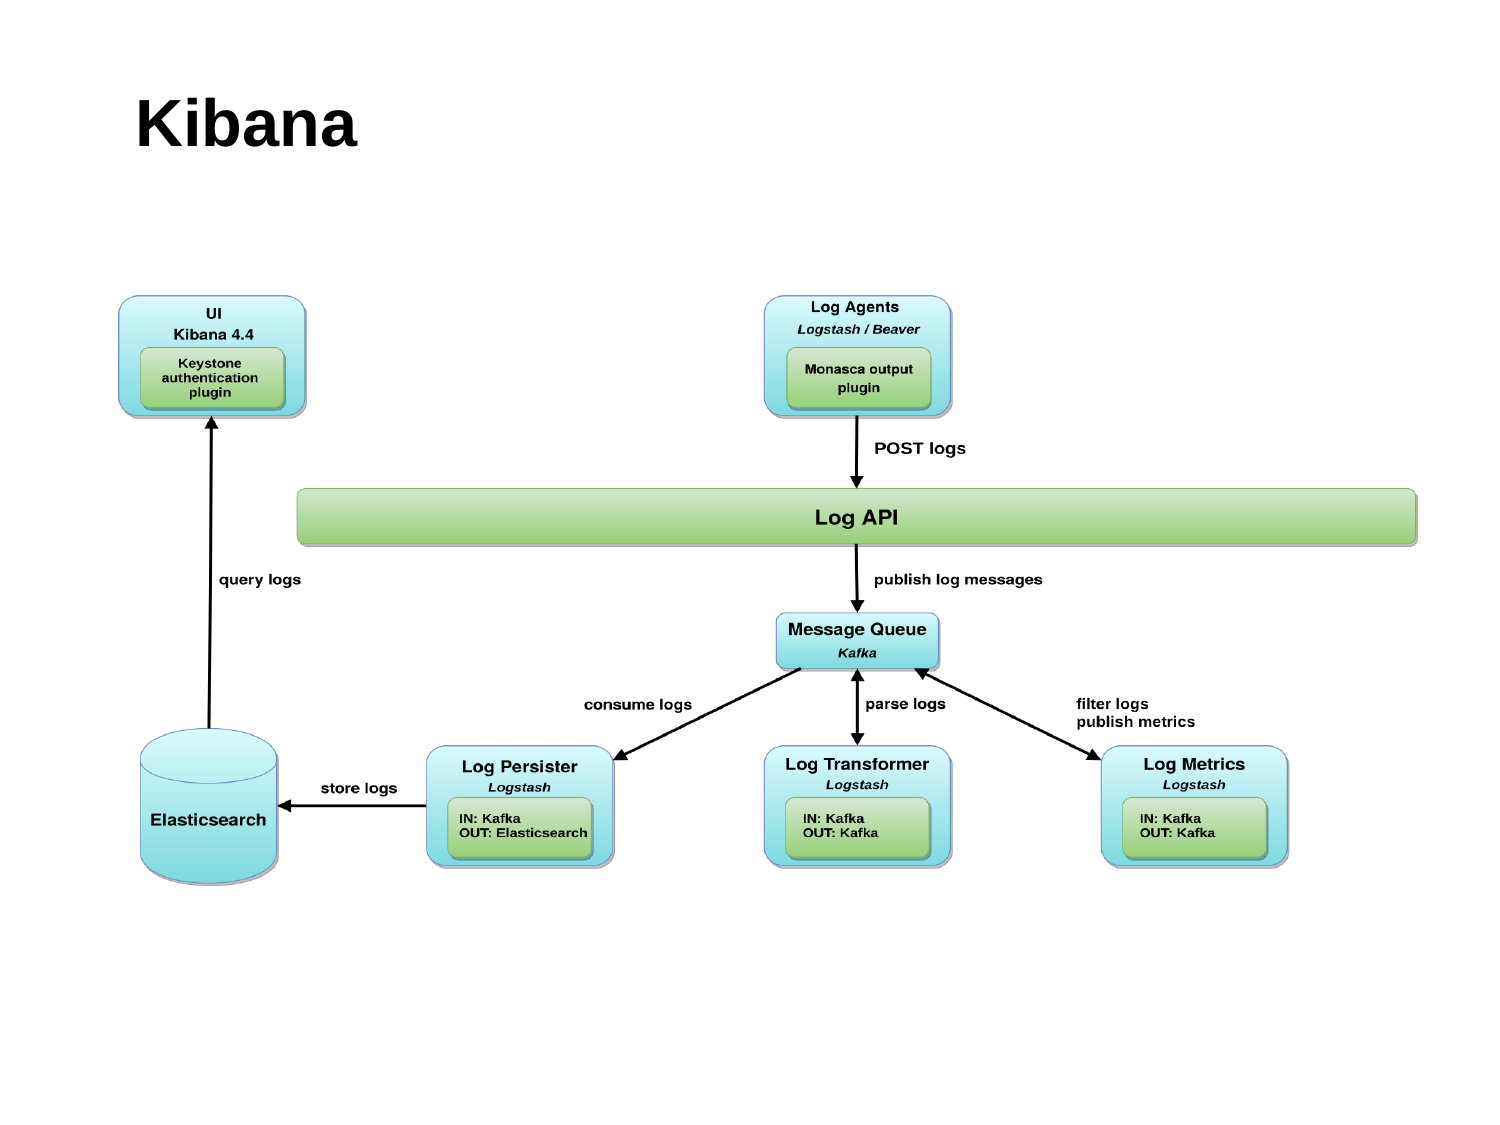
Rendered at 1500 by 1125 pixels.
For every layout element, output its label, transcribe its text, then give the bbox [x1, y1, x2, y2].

title Kibana [135, 41, 1372, 204]
picture [118, 295, 1418, 886]
